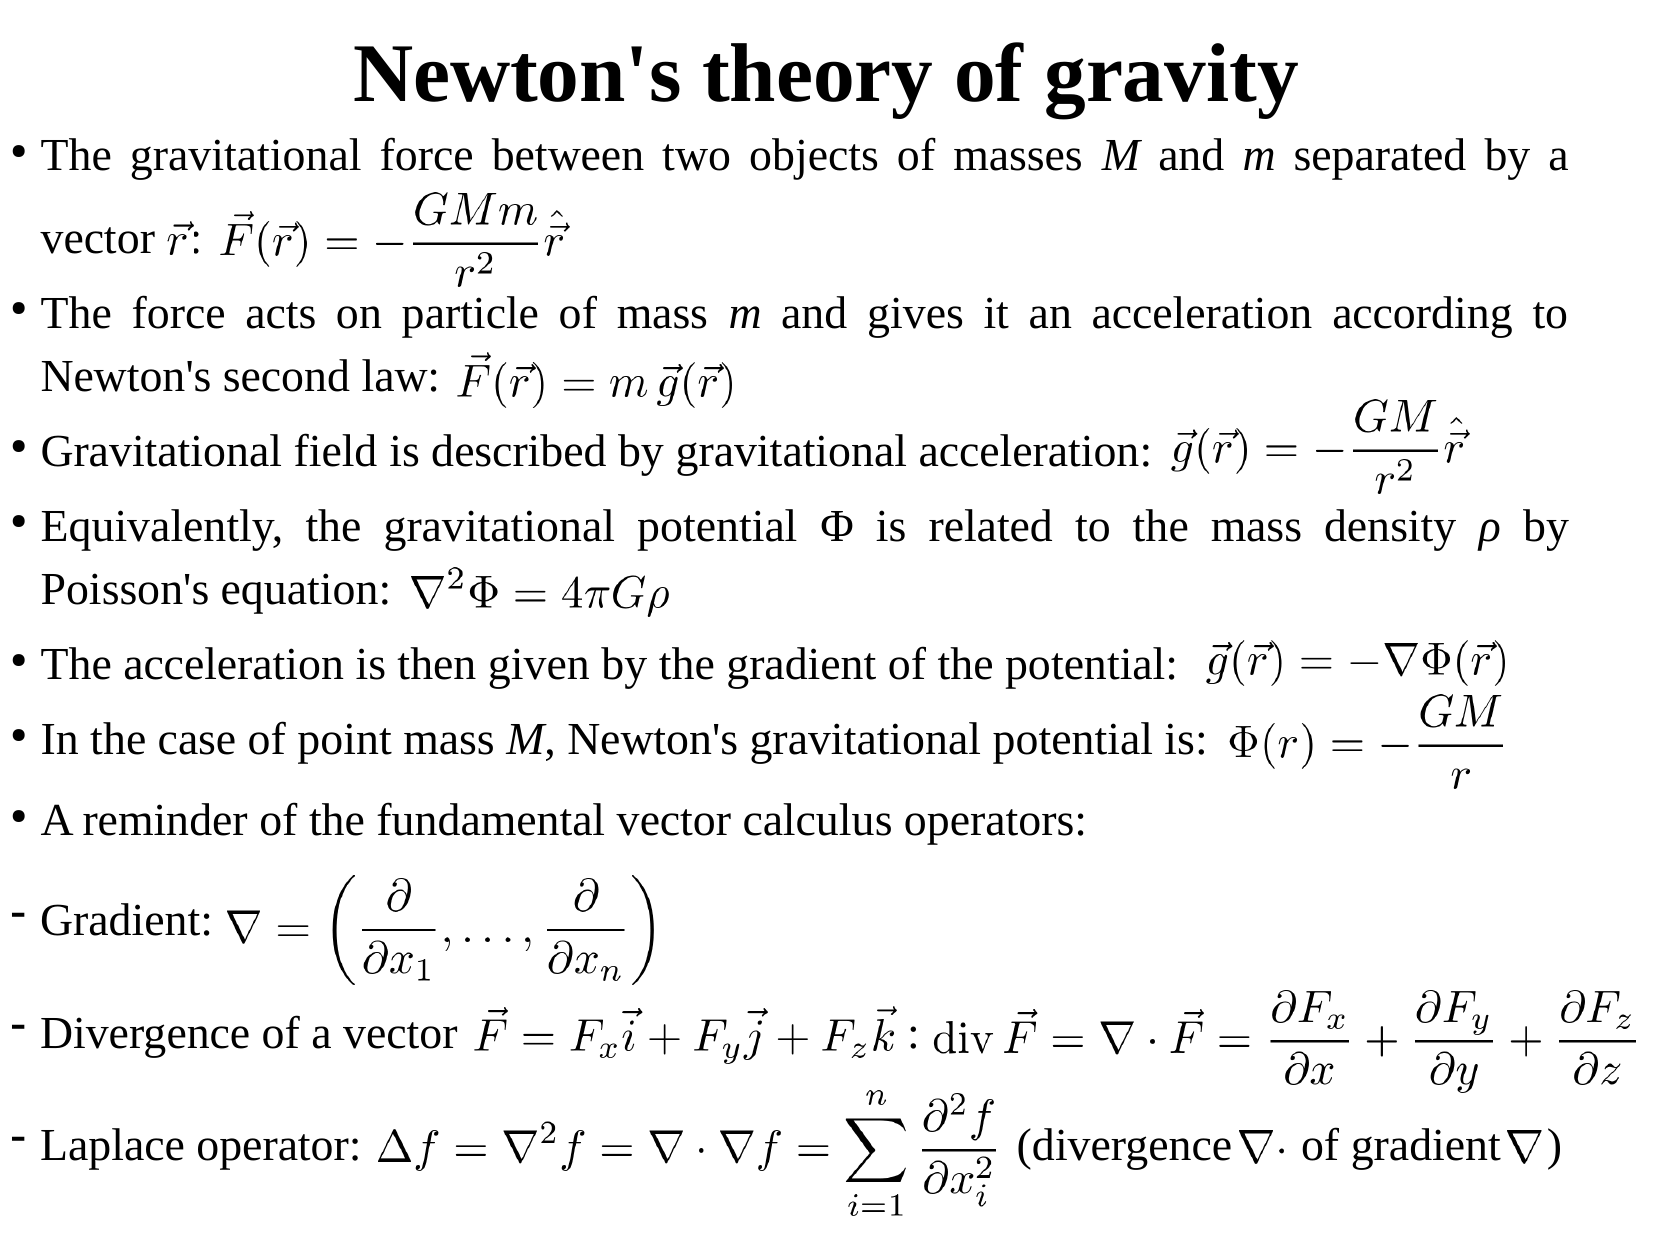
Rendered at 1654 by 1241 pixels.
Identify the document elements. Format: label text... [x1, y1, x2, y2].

picture [1206, 640, 1505, 686]
picture [1506, 1130, 1542, 1164]
picture [1570, 989, 1636, 1093]
picture [410, 567, 669, 617]
picture [474, 1006, 897, 1065]
picture [226, 875, 654, 985]
picture [1171, 399, 1470, 494]
picture [1229, 694, 1503, 789]
list The gravitational force between two objects of masses M and m separated by a vector : The force acts on particle of mass m and gives it an acceleration according to Newton's second law: Gravitational field is described by gravitational acceleration: Equivalently, the gravitational potential Φ is related to the mass density ρ by Poisson's equation: The acceleration is then given by the gradient of the potential: In the case of point mass M, Newton's gravitational potential is: A reminder of the fundamental vector calculus operators: Gradient: Divergence of a vector : : Laplace operator: (divergence of gradient ) [10, 97, 1570, 1170]
picture [220, 192, 570, 287]
picture [1238, 1130, 1284, 1164]
picture [167, 221, 194, 255]
title Newton's theory of gravity [27, 17, 1626, 121]
picture [377, 1090, 996, 1216]
picture [457, 352, 732, 408]
